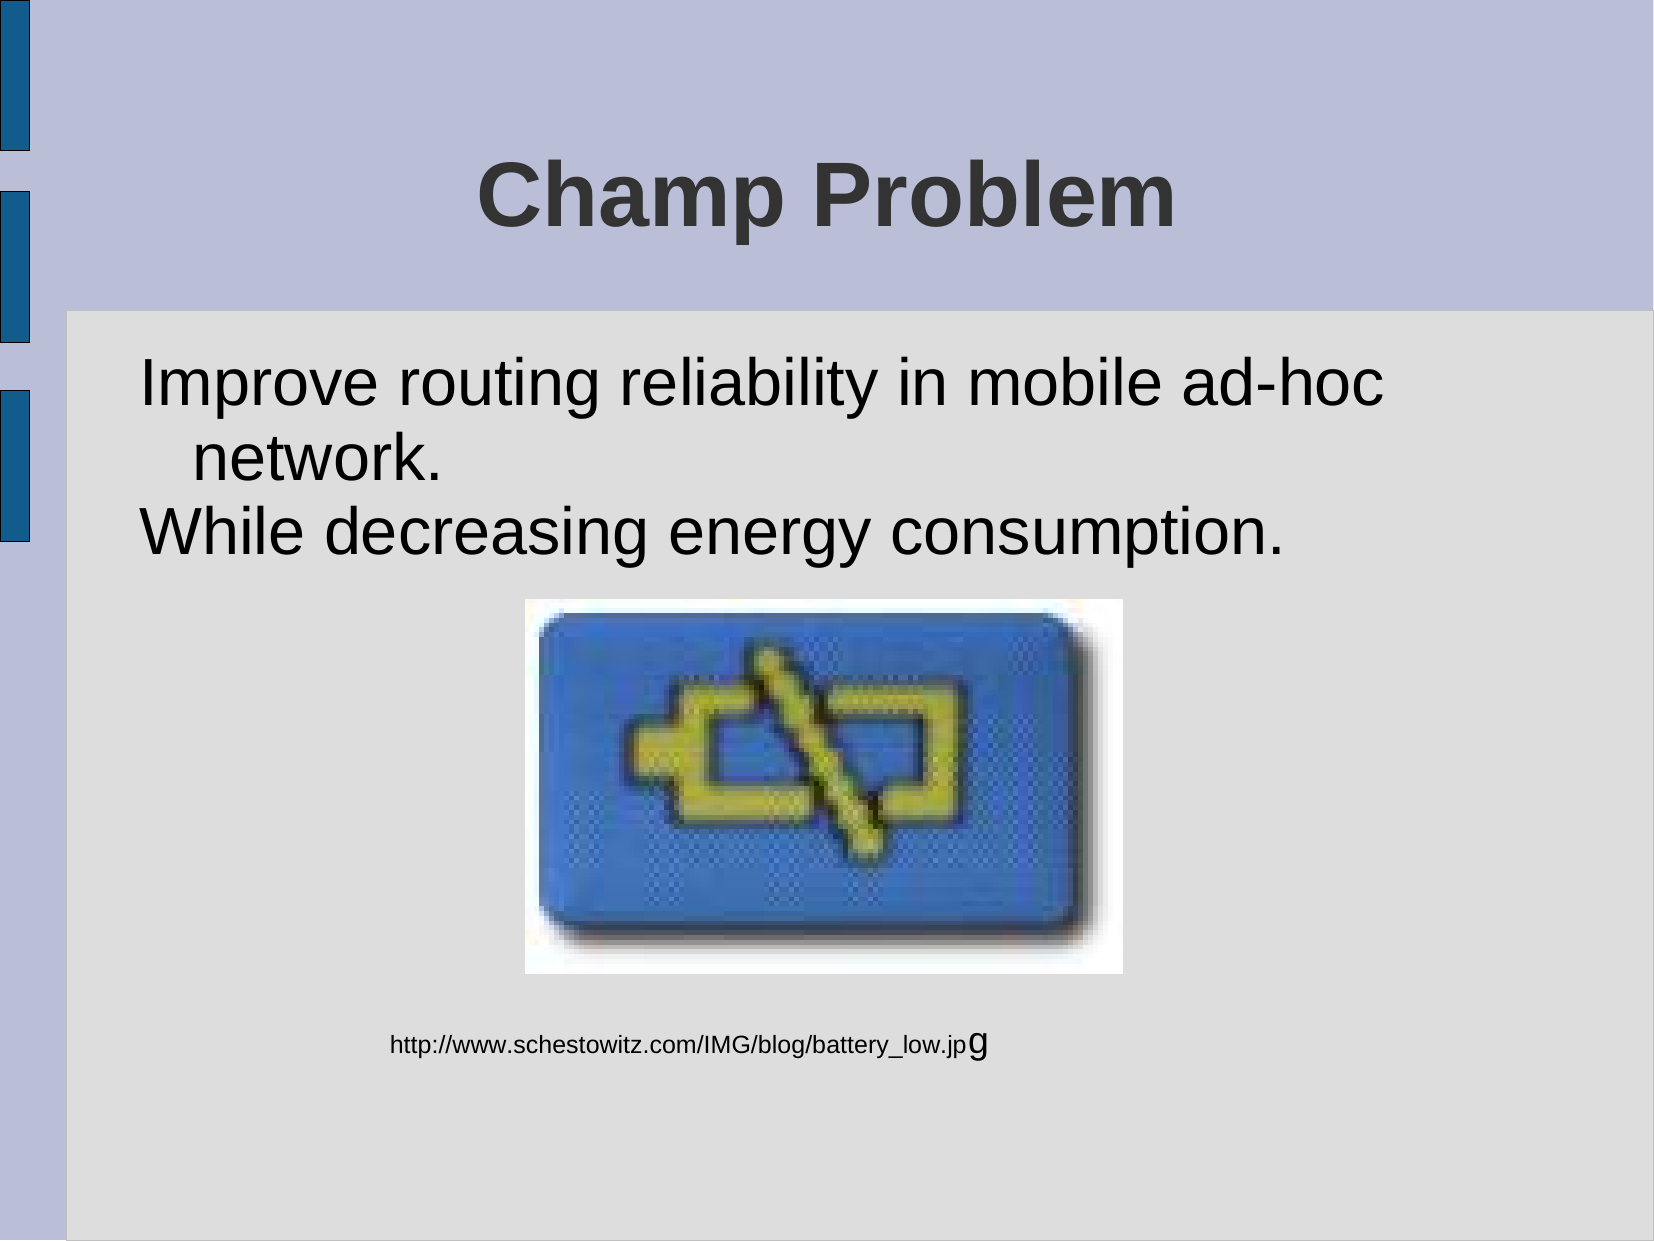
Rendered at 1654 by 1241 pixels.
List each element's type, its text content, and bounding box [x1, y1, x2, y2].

text_box http://www.schestowitz.com/IMG/blog/battery_low.jpg [375, 1012, 1286, 1070]
list Improve routing reliability in mobile ad-hoc network. While decreasing energy consumption. [121, 344, 1534, 1127]
title Champ Problem [121, 91, 1534, 299]
picture [525, 599, 1123, 974]
